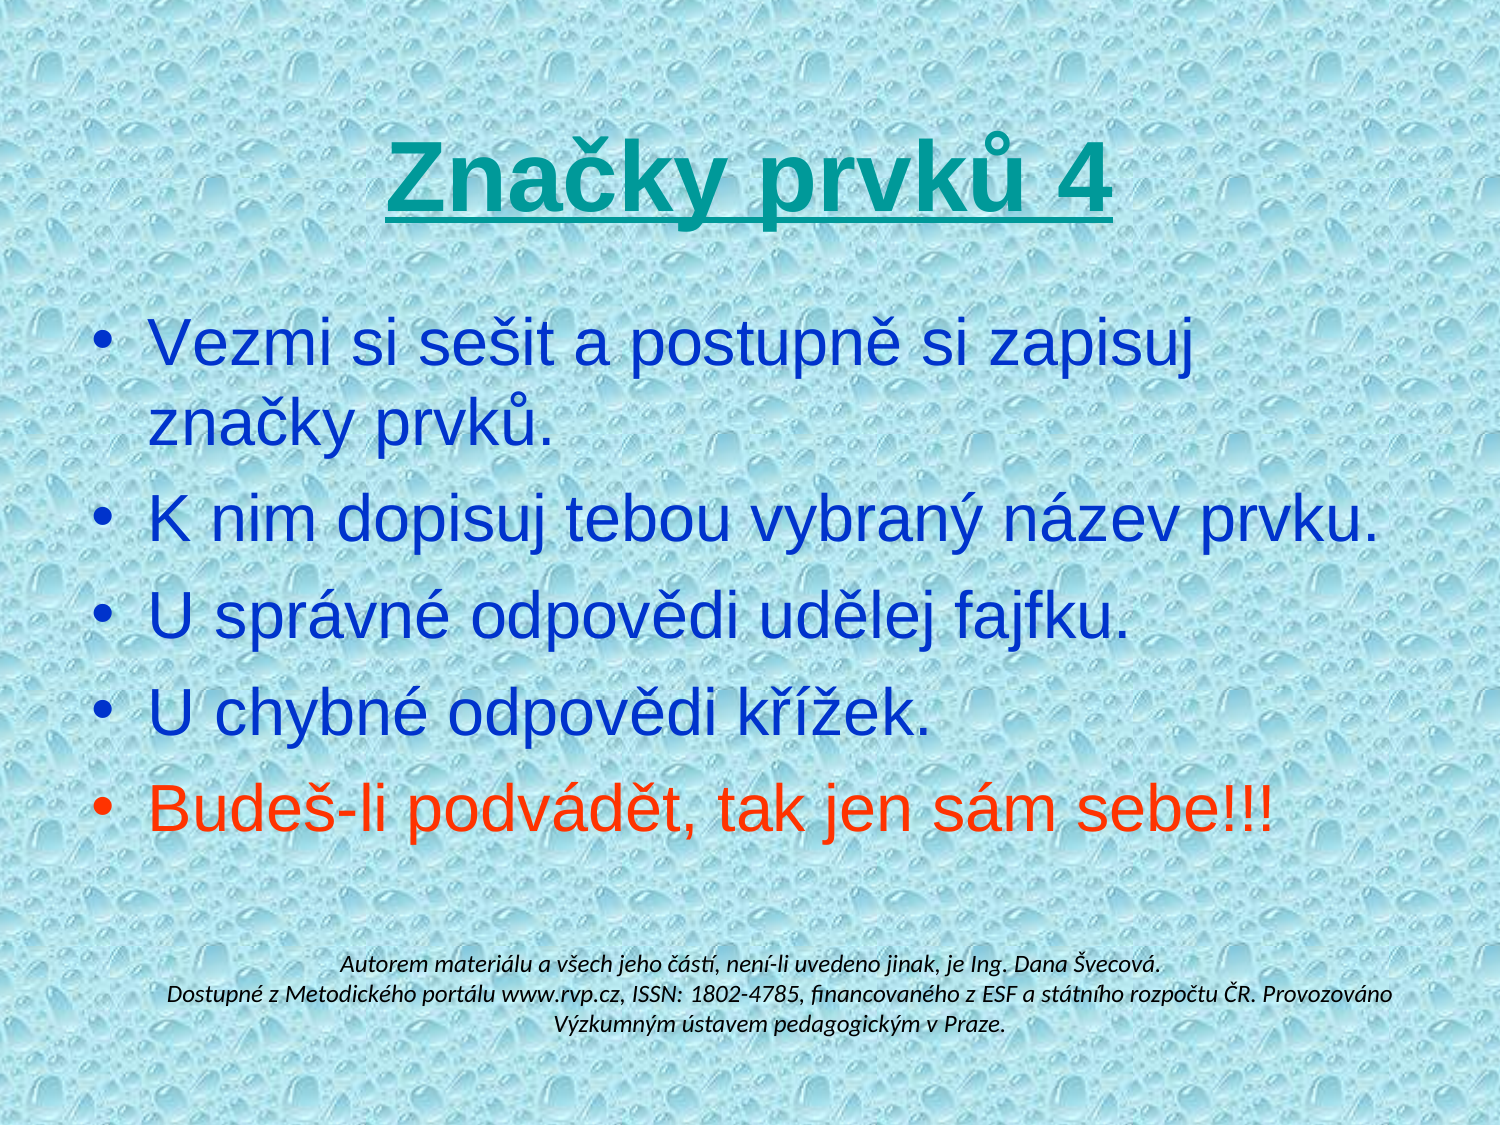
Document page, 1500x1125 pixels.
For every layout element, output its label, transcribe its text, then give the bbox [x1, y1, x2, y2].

picture [0, 0, 1500, 1125]
list Vezmi si sešit a postupně si zapisuj značky prvků. K nim dopisuj tebou vybraný název prvku. U správné odpovědi udělej fajfku. U chybné odpovědi křížek. Budeš-li podvádět, tak jen sám sebe!!! Autorem materiálu a všech jeho částí, není-li uvedeno jinak, je Ing. Dana Švecová. Dostupné z Metodického portálu www.rvp.cz, ISSN: 1802-4785, financovaného z ESF a státního rozpočtu ČR. Provozováno Výzkumným ústavem pedagogickým v Praze. [76, 290, 1427, 1083]
title Značky prvků 4 [74, 104, 1424, 360]
